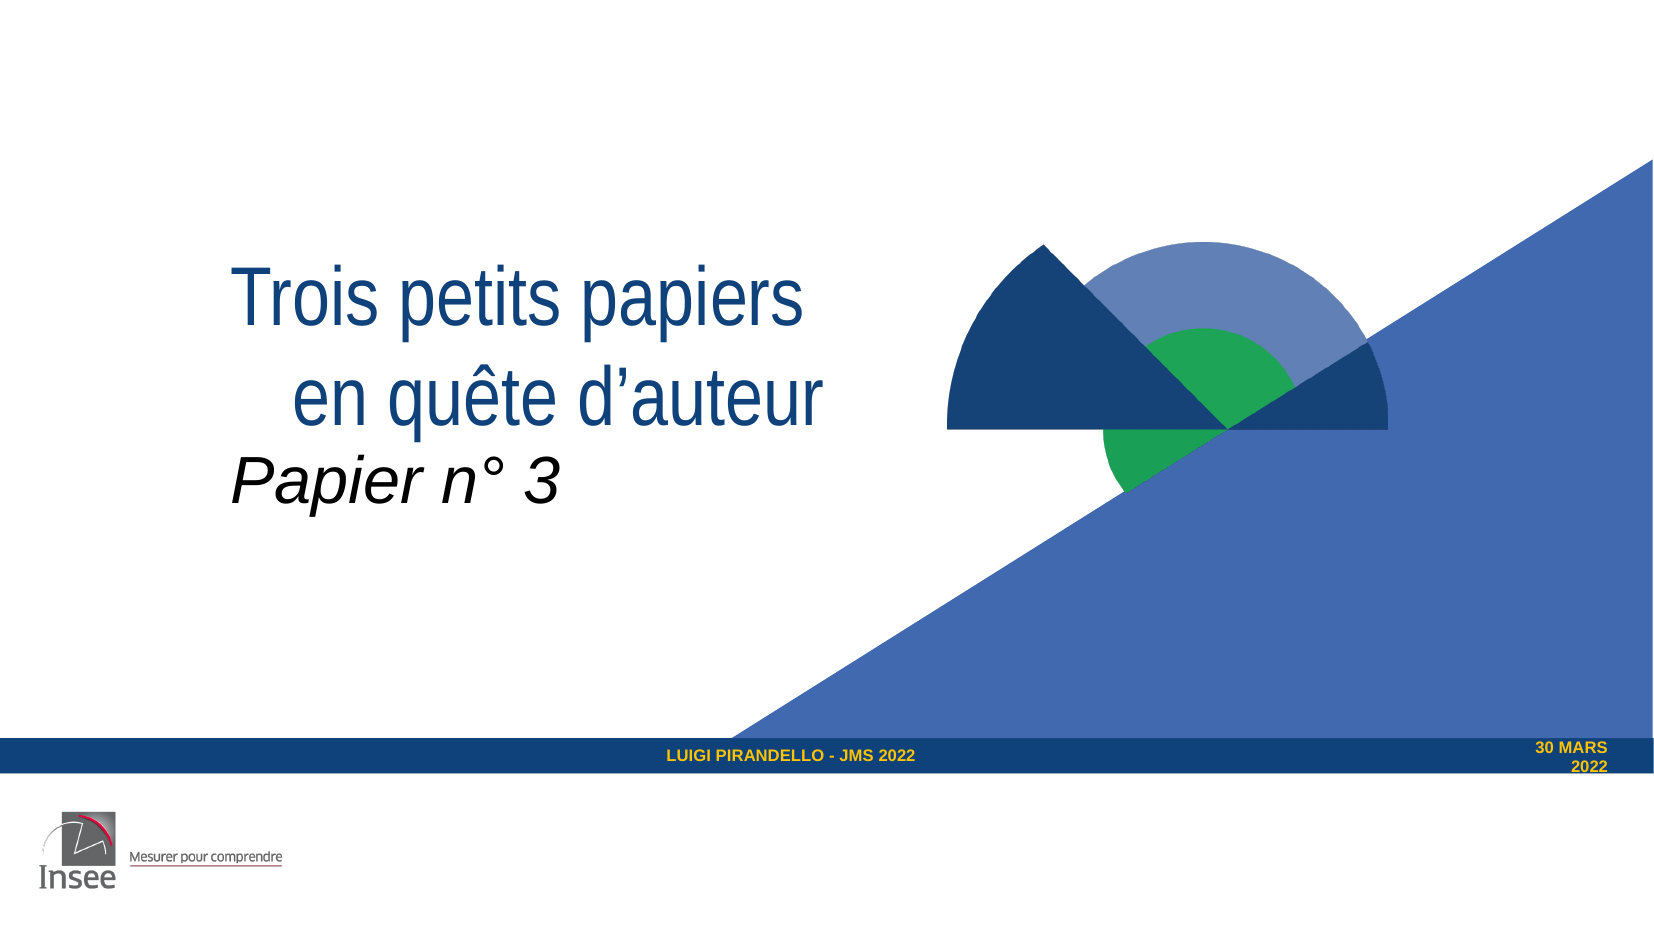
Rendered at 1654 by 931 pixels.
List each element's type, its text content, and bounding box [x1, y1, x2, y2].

picture [35, 785, 282, 892]
title Trois petits papiers en quête d’auteur [230, 242, 939, 414]
list Papier n° 3 [230, 437, 939, 615]
text_box LUIGI PIRANDELLO - JMS 2022 [59, 738, 1536, 774]
text_box 30 Mars 2022 [1536, 738, 1654, 774]
picture [947, 242, 1388, 493]
